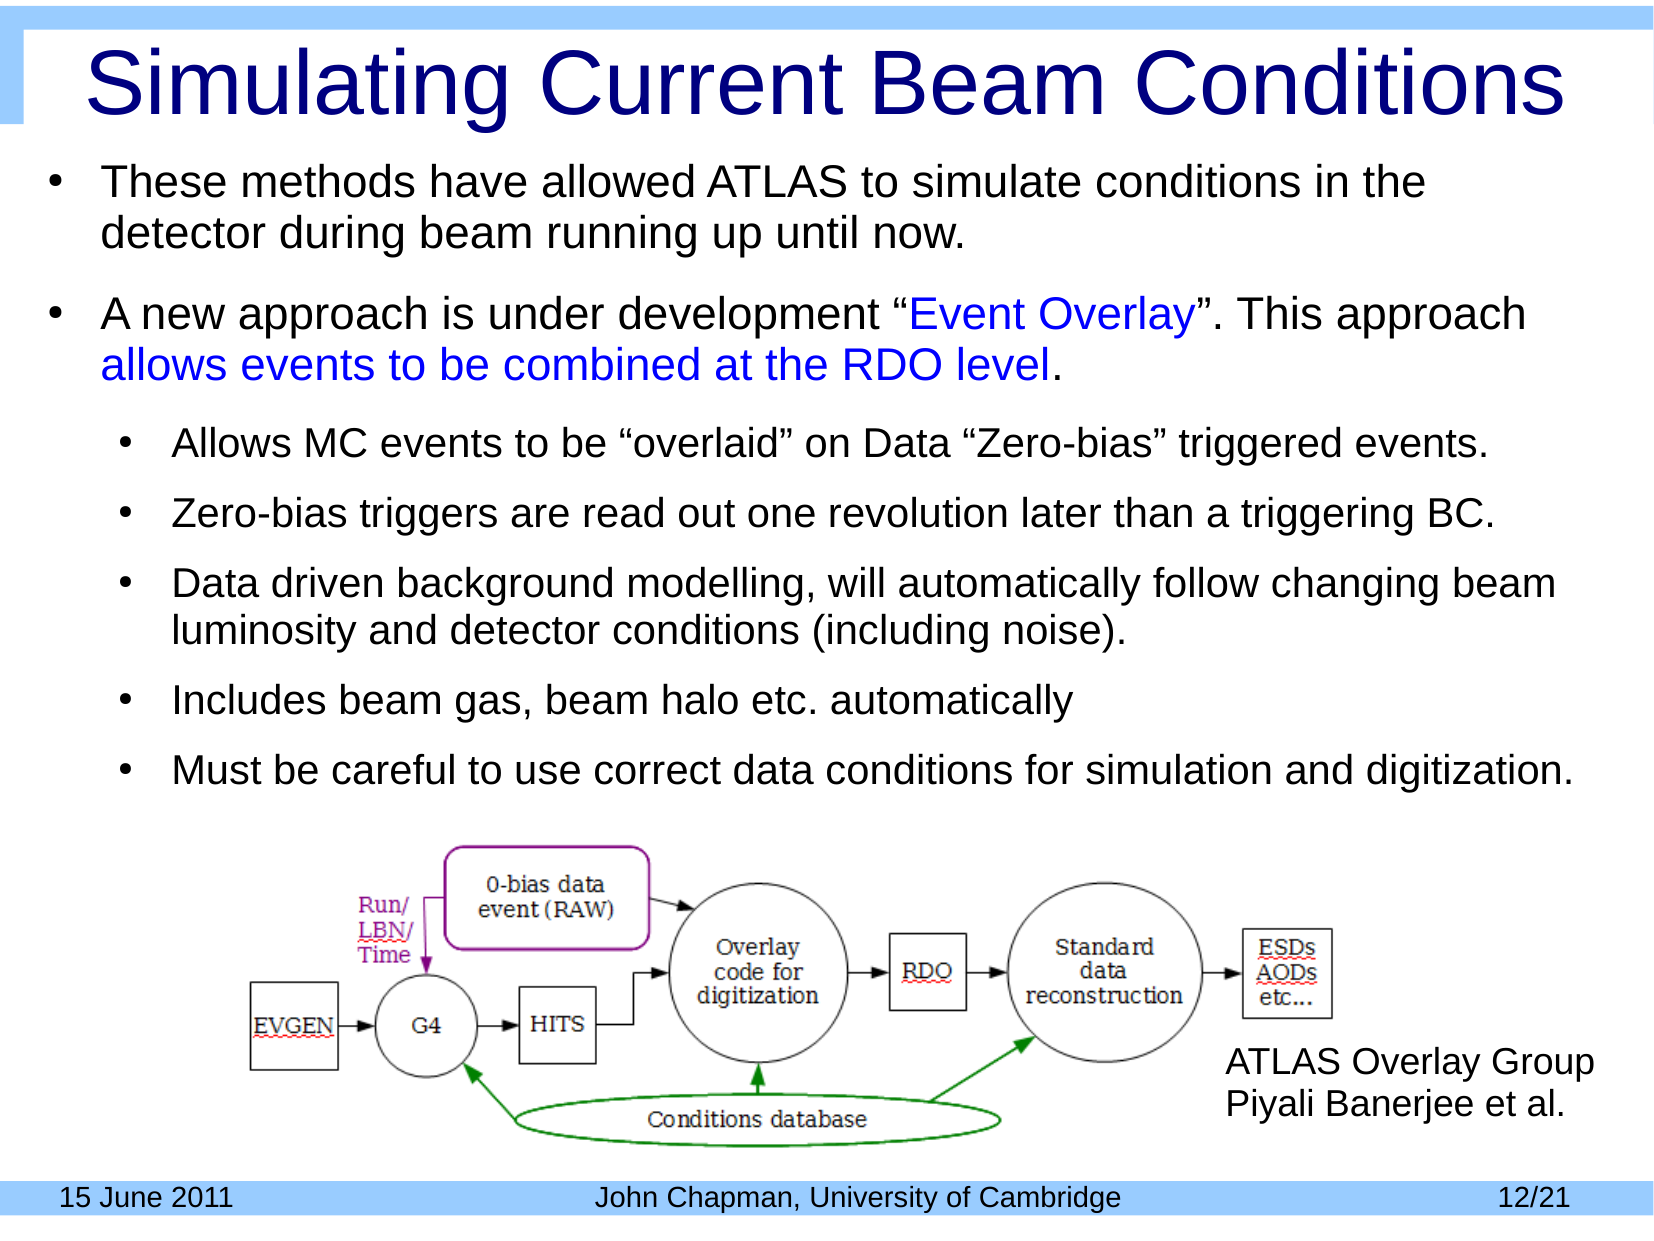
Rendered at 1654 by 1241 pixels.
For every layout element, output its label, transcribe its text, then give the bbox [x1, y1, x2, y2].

list These methods have allowed ATLAS to simulate conditions in the detector during beam running up until now. A new approach is under development “Event Overlay”. This approach allows events to be combined at the RDO level. Allows MC events to be “overlaid” on Data “Zero-bias” triggered events. Zero-bias triggers are read out one revolution later than a triggering BC. Data driven background modelling, will automatically follow changing beam luminosity and detector conditions (including noise). Includes beam gas, beam halo etc. automatically Must be careful to use correct data conditions for simulation and digitization. [29, 155, 1595, 975]
picture [236, 825, 1344, 1176]
text_box ATLAS Overlay Group Piyali Banerjee et al. [1210, 1033, 1625, 1133]
title Simulating Current Beam Conditions [0, 23, 1654, 142]
